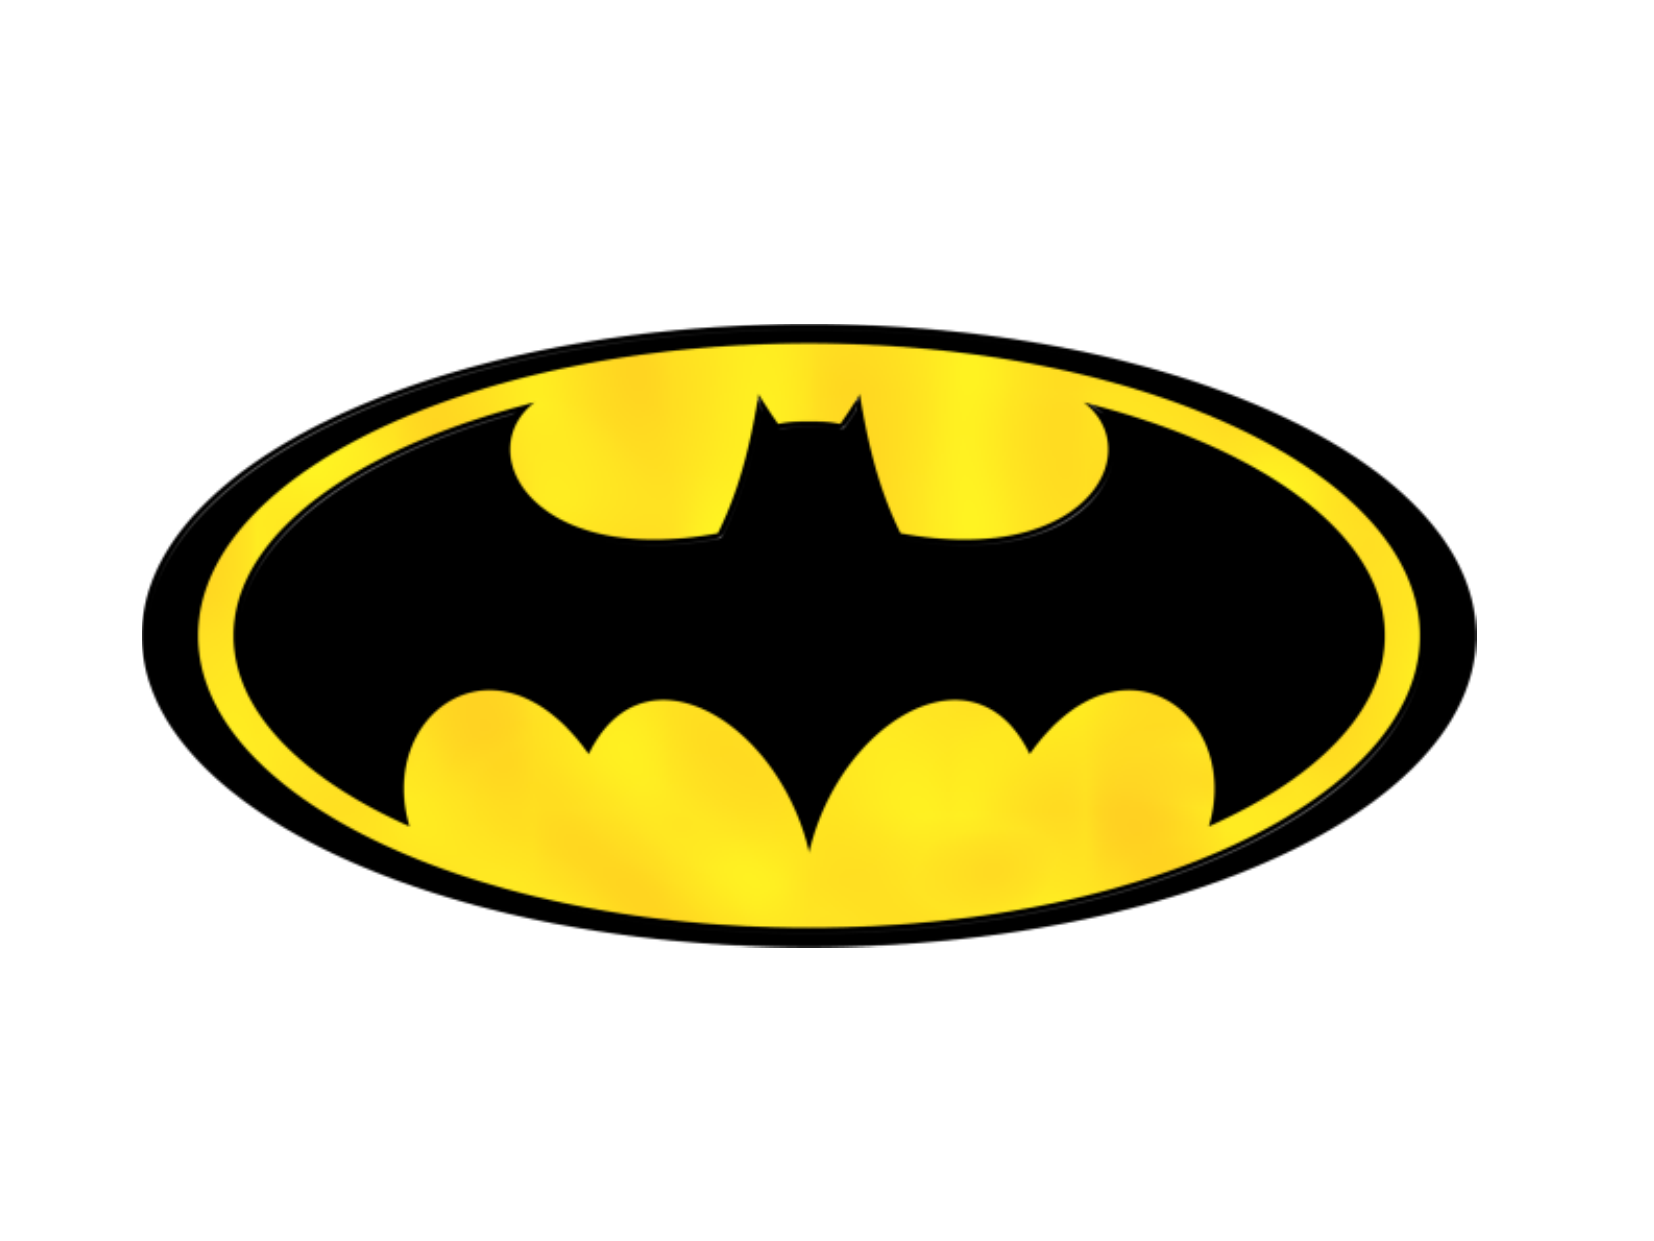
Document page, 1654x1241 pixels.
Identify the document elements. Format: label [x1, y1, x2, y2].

picture [142, 324, 1477, 948]
